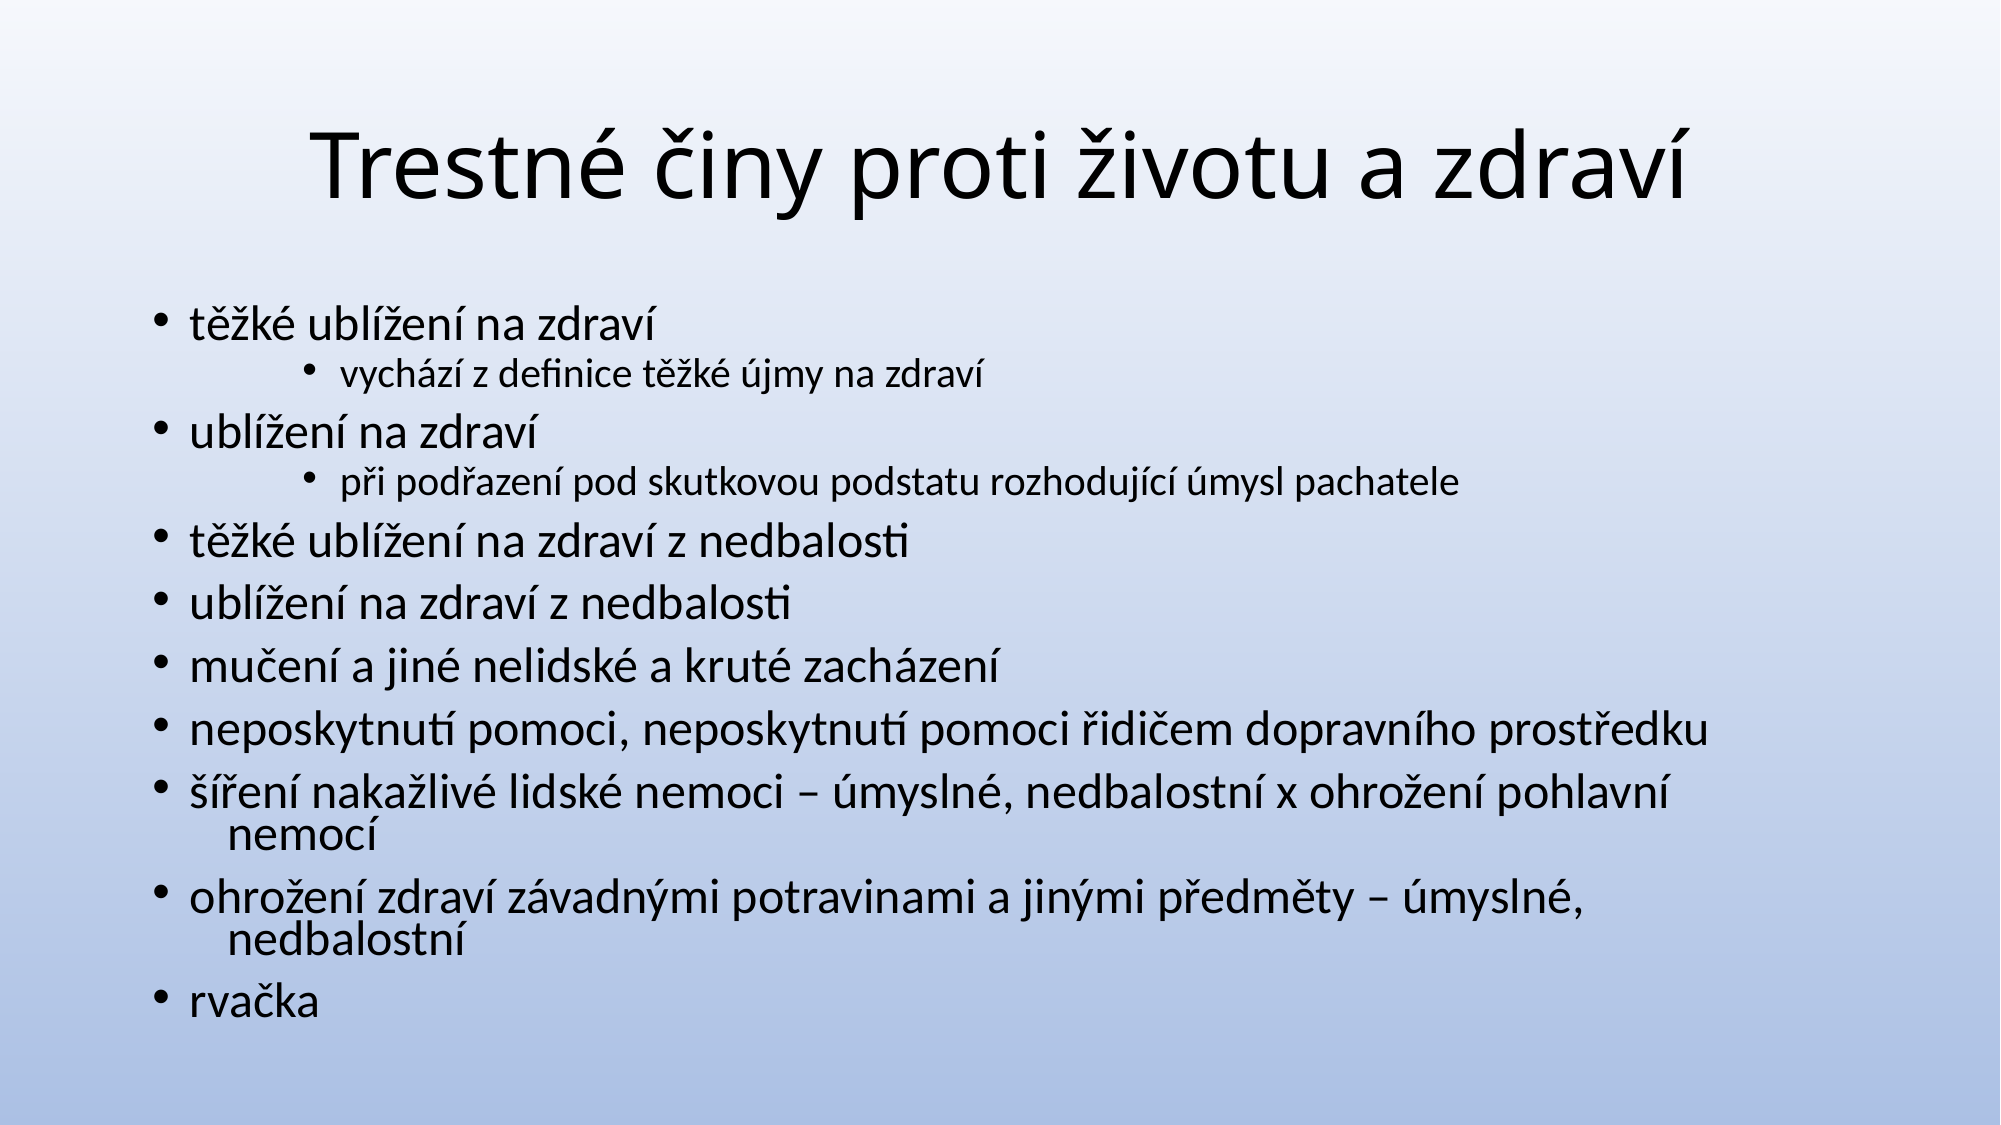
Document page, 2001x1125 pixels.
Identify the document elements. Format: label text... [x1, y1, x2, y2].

list těžké ublížení na zdraví vychází z definice těžké újmy na zdraví ublížení na zdraví při podřazení pod skutkovou podstatu rozhodující úmysl pachatele těžké ublížení na zdraví z nedbalosti ublížení na zdraví z nedbalosti mučení a jiné nelidské a kruté zacházení neposkytnutí pomoci, neposkytnutí pomoci řidičem dopravního prostředku šíření nakažlivé lidské nemoci – úmyslné, nedbalostní x ohrožení pohlavní nemocí ohrožení zdraví závadnými potravinami a jinými předměty – úmyslné, nedbalostní rvačka [137, 299, 1825, 1066]
title Trestné činy proti životu a zdraví [137, 59, 1863, 278]
